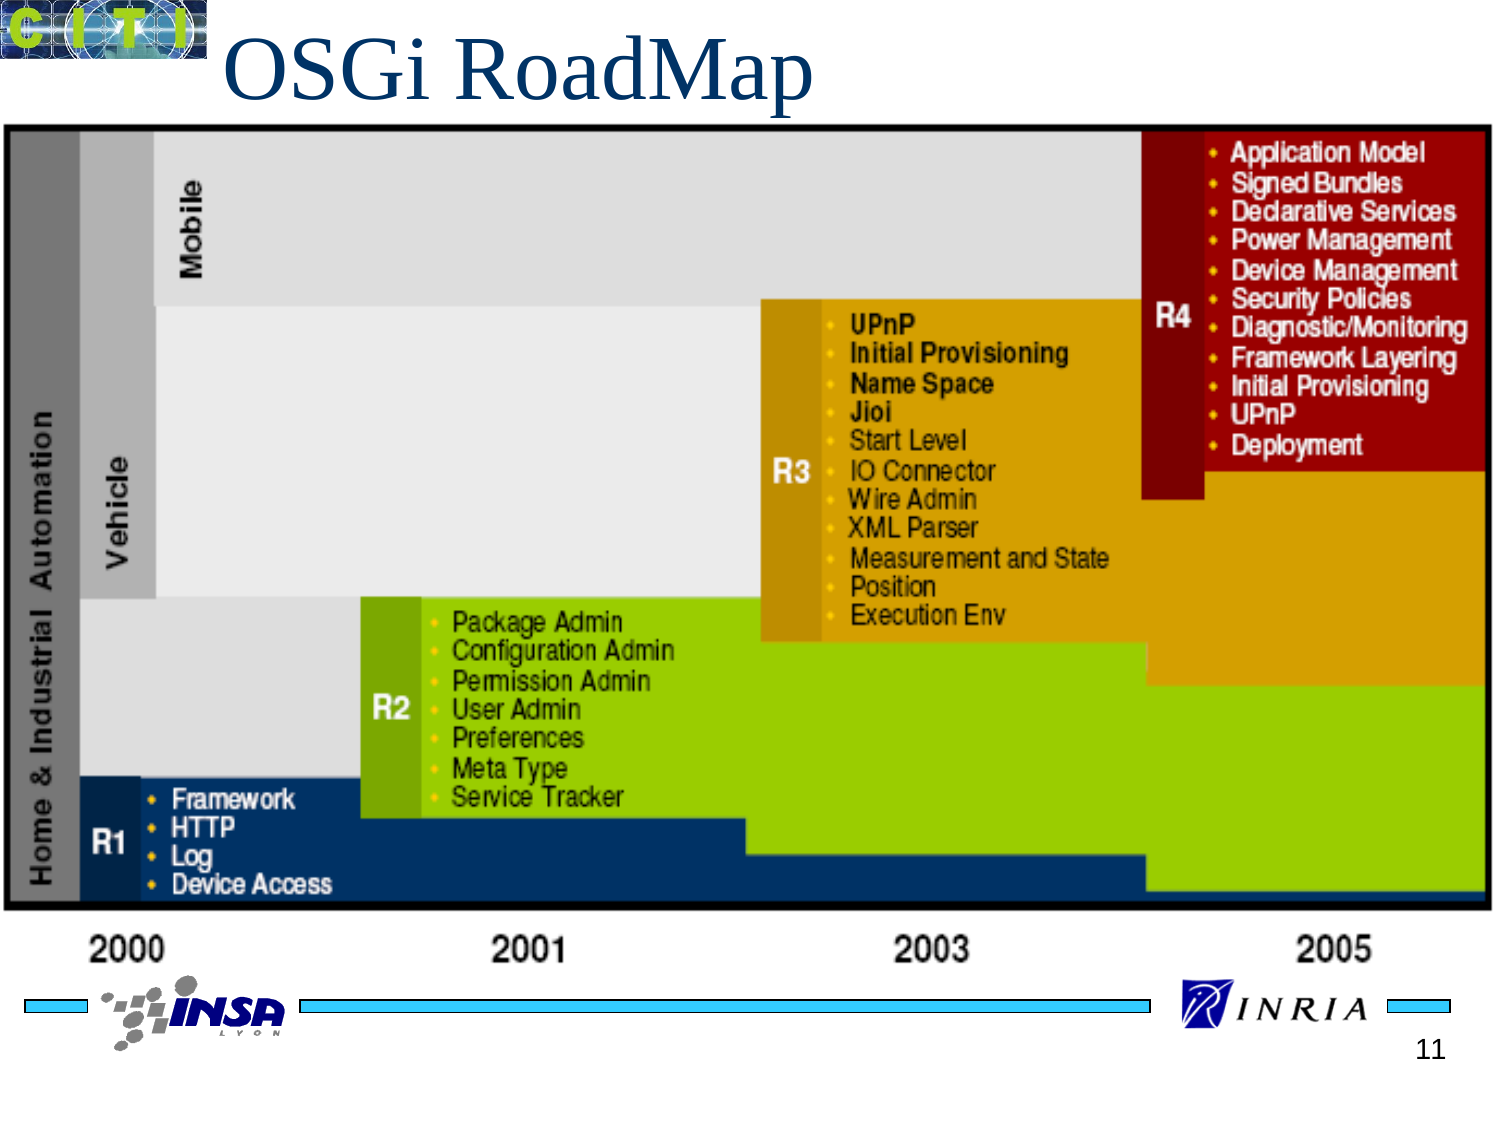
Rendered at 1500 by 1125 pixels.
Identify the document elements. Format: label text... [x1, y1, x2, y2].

picture [0, 0, 207, 59]
picture [0, 118, 1500, 975]
picture [1175, 977, 1375, 1032]
title OSGi RoadMap [221, 0, 1497, 118]
